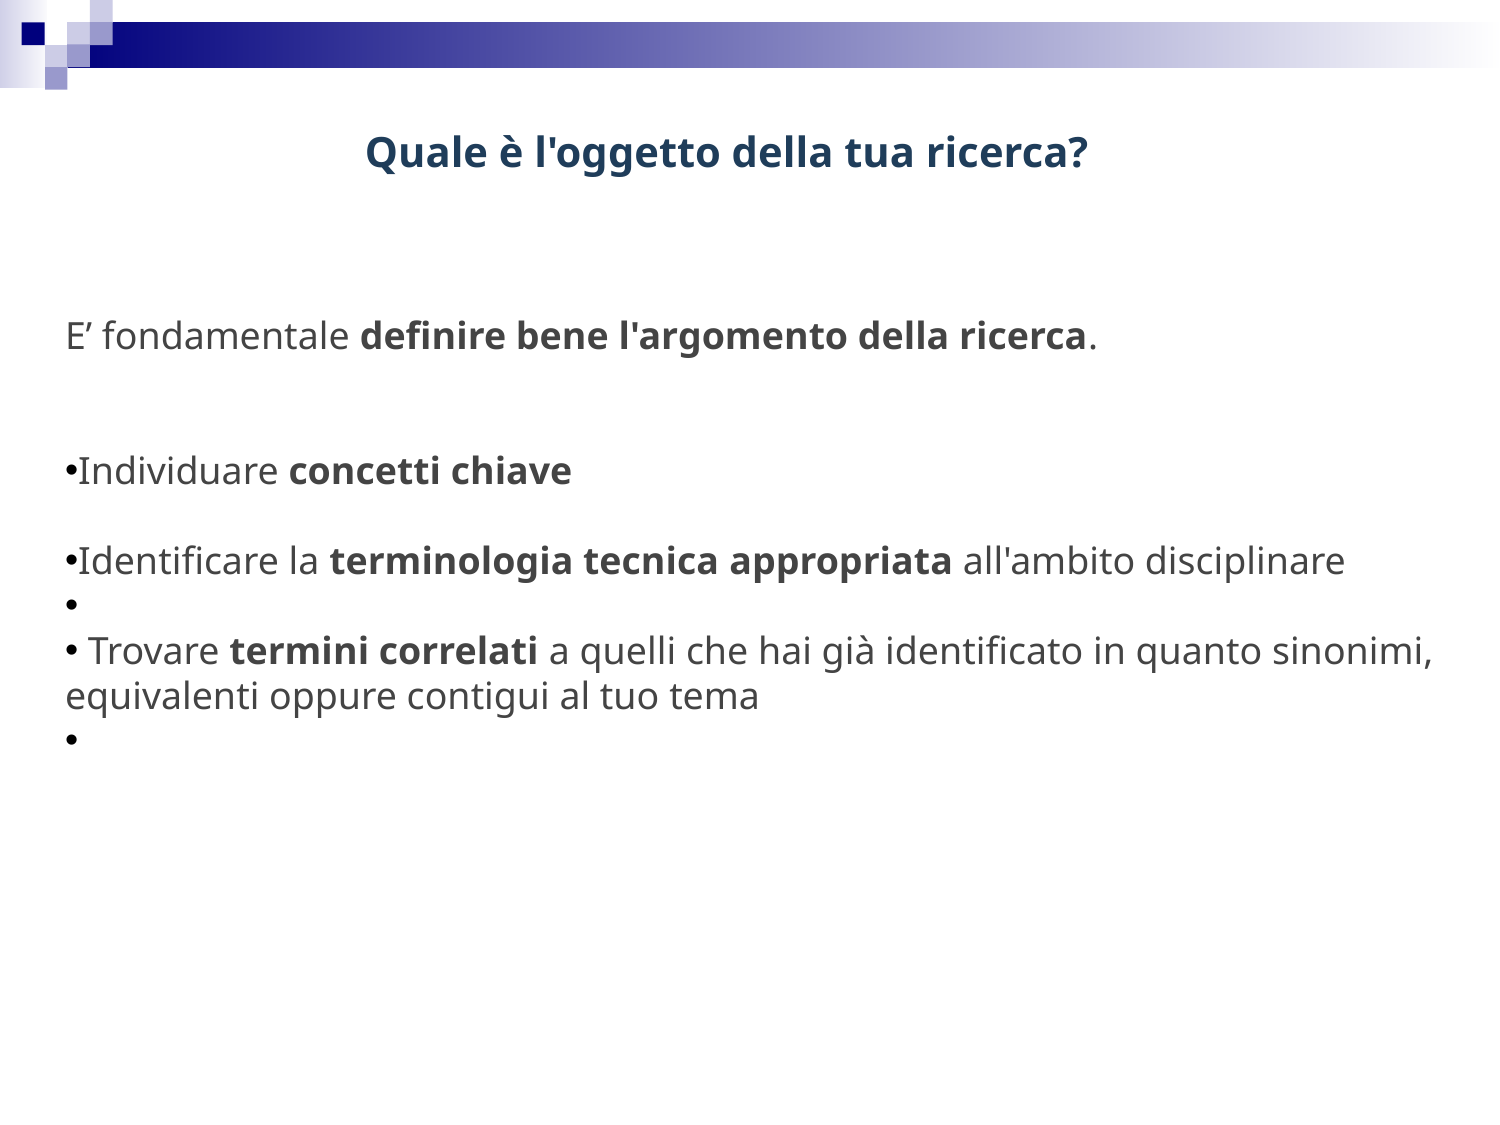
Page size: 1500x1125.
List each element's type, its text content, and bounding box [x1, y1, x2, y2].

text_box E’ fondamentale definire bene l'argomento della ricerca. Individuare concetti chiave Identificare la terminologia tecnica appropriata all'ambito disciplinare Trovare termini correlati a quelli che hai già identificato in quanto sinonimi, equivalenti oppure contigui al tuo tema [50, 305, 1500, 860]
text_box Quale è l'oggetto della tua ricerca? [350, 118, 1104, 183]
